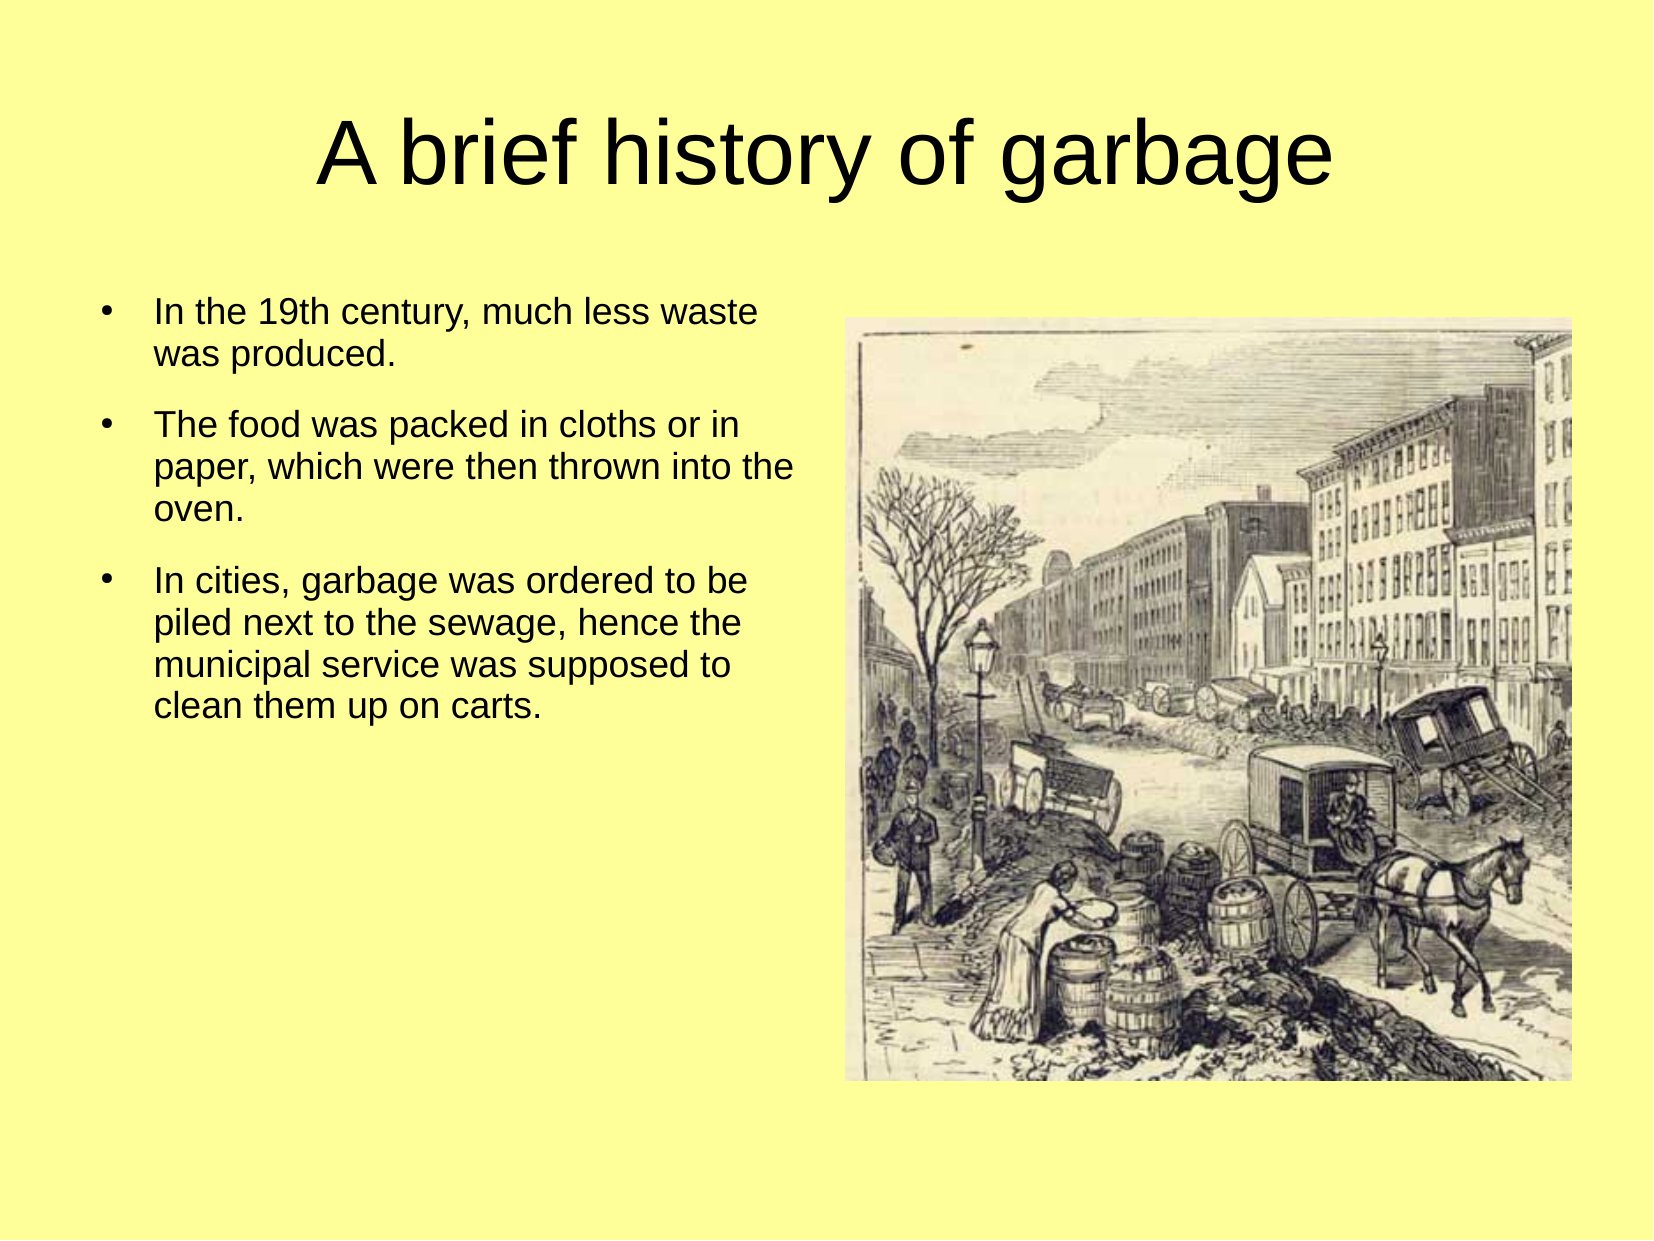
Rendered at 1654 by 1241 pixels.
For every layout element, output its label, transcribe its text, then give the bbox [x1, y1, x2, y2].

picture [845, 317, 1572, 1081]
title A brief history of garbage [82, 49, 1571, 257]
list In the 19th century, much less waste was produced. The food was packed in cloths or in paper, which were then thrown into the oven. In cities, garbage was ordered to be piled next to the sewage, hence the municipal service was supposed to clean them up on carts. [82, 290, 809, 1109]
